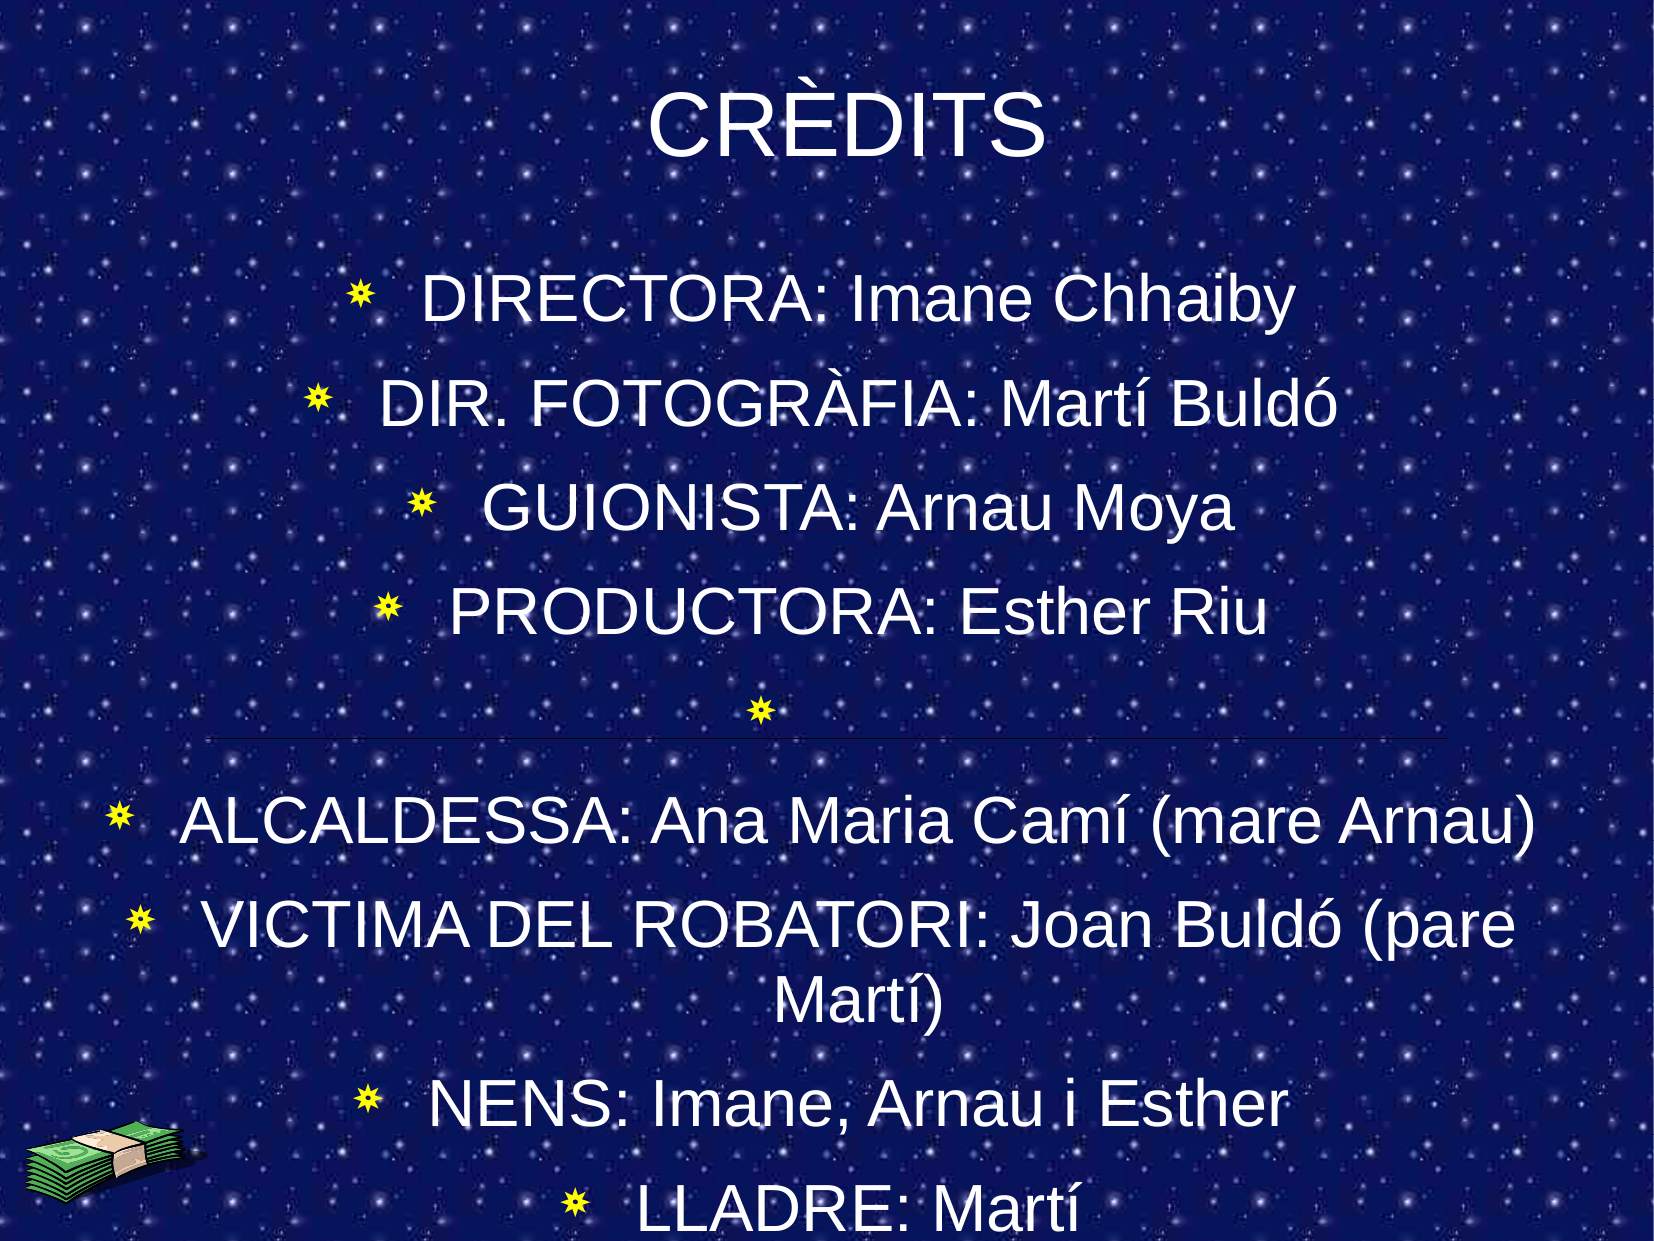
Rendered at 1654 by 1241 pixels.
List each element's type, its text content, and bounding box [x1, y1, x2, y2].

picture [0, 0, 1654, 1241]
title CRÈDITS [119, 73, 1577, 176]
list DIRECTORA: Imane Chhaiby DIR. FOTOGRÀFIA: Martí Buldó GUIONISTA: Arnau Moya PRODUCTORA: Esther Riu ALCALDESSA: Ana Maria Camí (mare Arnau) VICTIMA DEL ROBATORI: Joan Buldó (pare Martí) NENS: Imane, Arnau i Esther LLADRE: Martí [76, 261, 1565, 1241]
